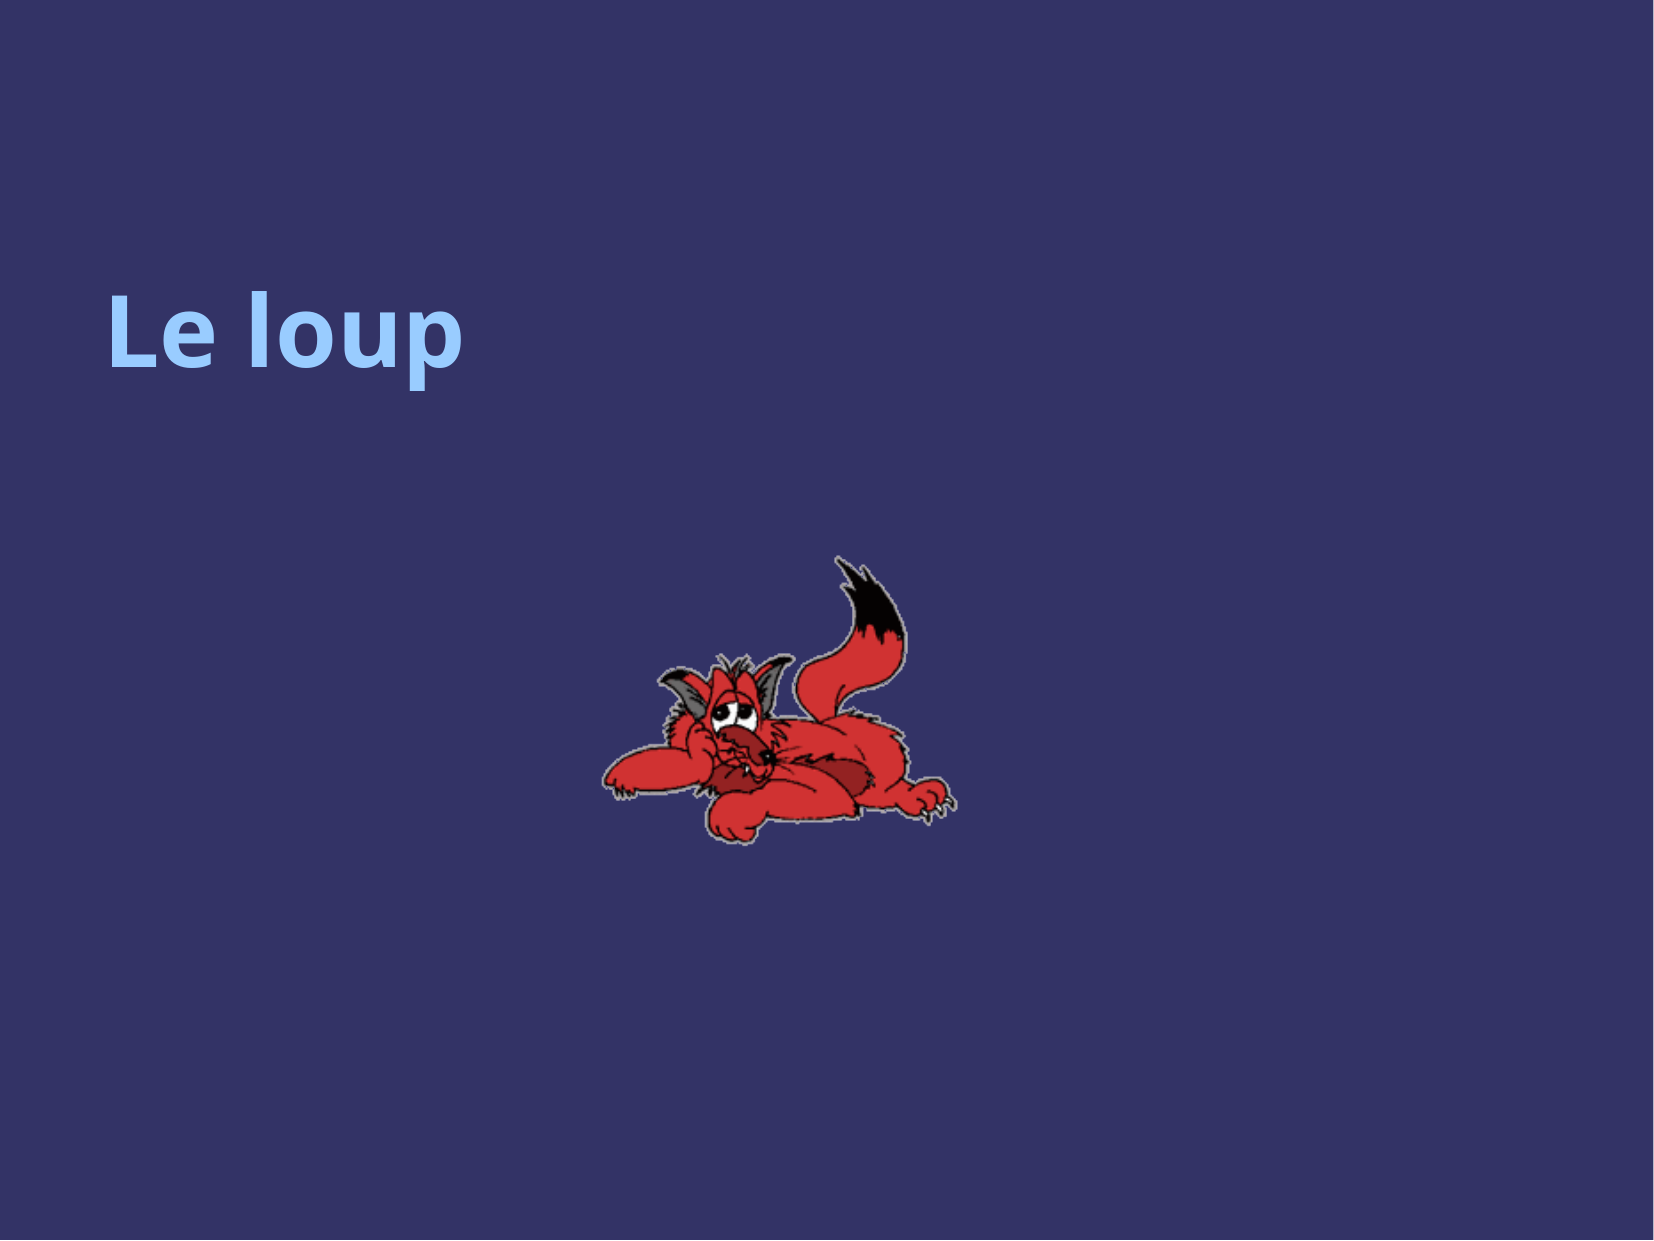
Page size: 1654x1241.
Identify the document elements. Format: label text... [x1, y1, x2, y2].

text_box Le loup [88, 229, 1063, 384]
picture [590, 529, 1034, 857]
